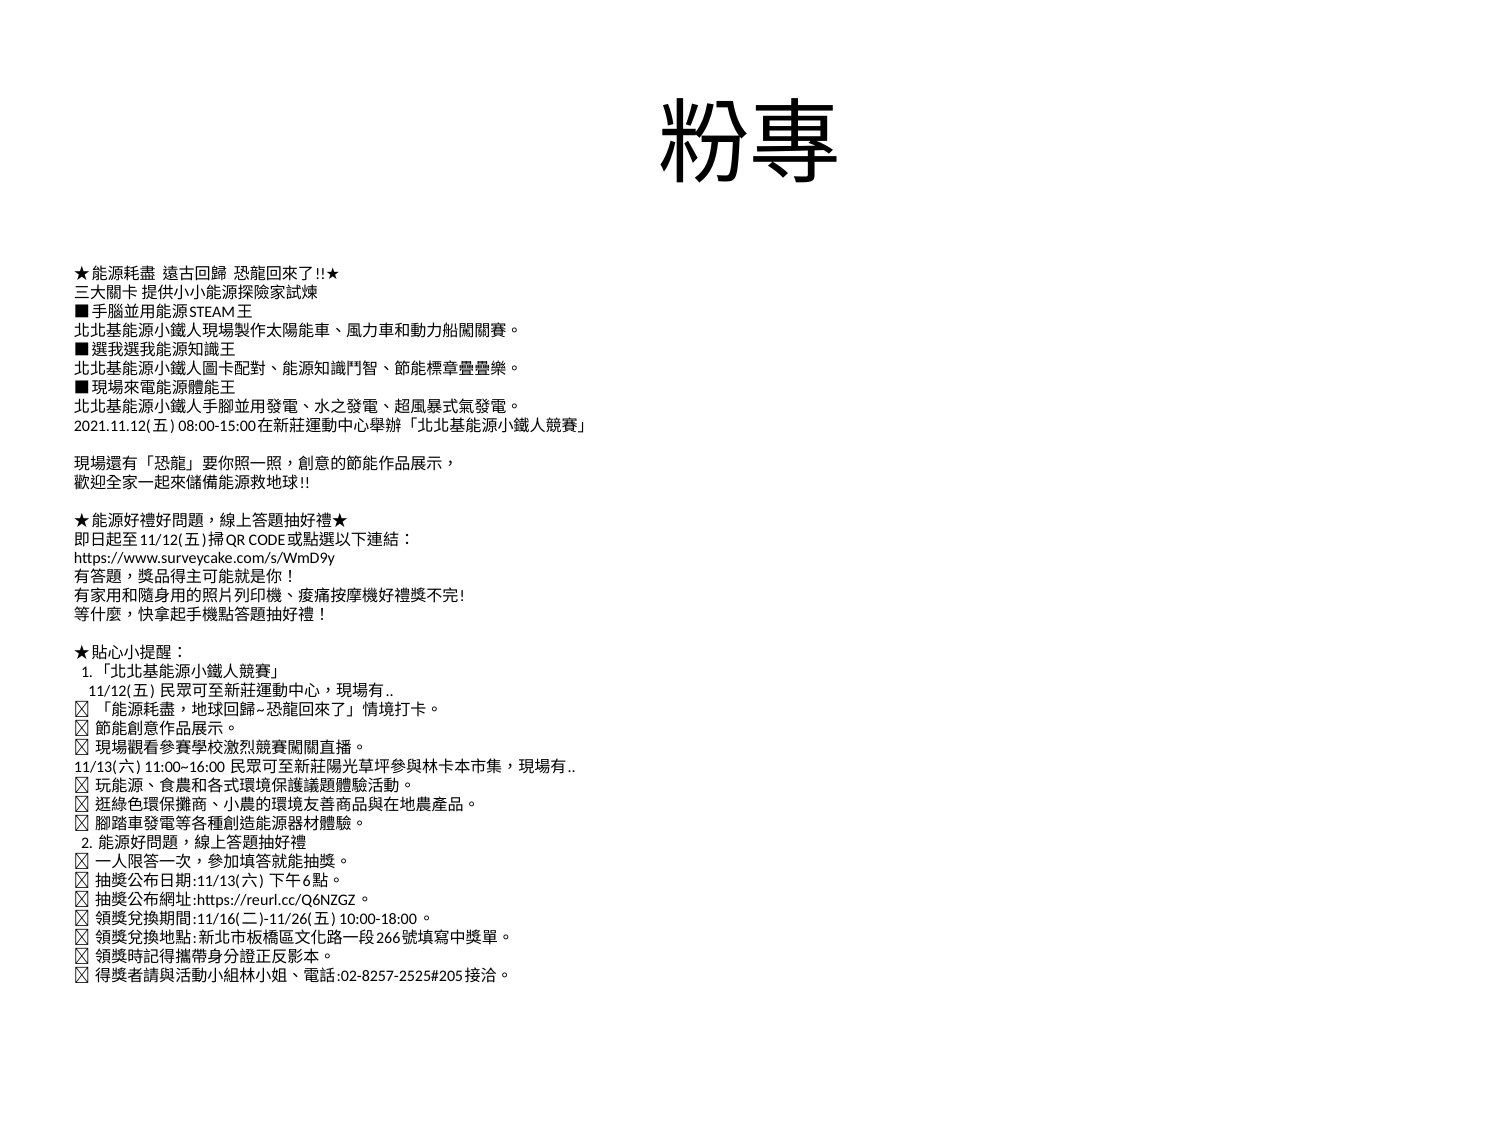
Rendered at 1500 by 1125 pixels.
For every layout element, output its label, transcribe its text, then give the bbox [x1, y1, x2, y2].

title 粉專 [75, 45, 1426, 233]
list ★能源耗盡 遠古回歸 恐龍回來了!!★ 三大關卡 提供小小能源探險家試煉 ■手腦並用能源STEAM王 北北基能源小鐵人現場製作太陽能車、風力車和動力船闖關賽。 ■選我選我能源知識王 北北基能源小鐵人圖卡配對、能源知識鬥智、節能標章疊疊樂。 ■現場來電能源體能王 北北基能源小鐵人手腳並用發電、水之發電、超風暴式氣發電。 2021.11.12(五) 08:00-15:00在新莊運動中心舉辦「北北基能源小鐵人競賽」 現場還有「恐龍」要你照一照，創意的節能作品展示， 歡迎全家一起來儲備能源救地球!! ★能源好禮好問題，線上答題抽好禮★ 即日起至11/12(五)掃QR CODE或點選以下連結： https://www.surveycake.com/s/WmD9y 有答題，獎品得主可能就是你！ 有家用和隨身用的照片列印機、痠痛按摩機好禮獎不完! 等什麼，快拿起手機點答題抽好禮！ ★貼心小提醒： 1.「北北基能源小鐵人競賽」 11/12(五) 民眾可至新莊運動中心，現場有..  「能源耗盡，地球回歸~恐龍回來了」情境打卡。  節能創意作品展示。  現場觀看參賽學校激烈競賽闖關直播。 11/13(六) 11:00~16:00 民眾可至新莊陽光草坪參與林卡本市集，現場有..  玩能源、食農和各式環境保護議題體驗活動。  逛綠色環保攤商、小農的環境友善商品與在地農產品。  腳踏車發電等各種創造能源器材體驗。 2. 能源好問題，線上答題抽好禮  一人限答一次，參加填答就能抽獎。  抽奬公布日期:11/13(六) 下午6點。  抽奬公布網址:https://reurl.cc/Q6NZGZ。  領獎兌換期間:11/16(二)-11/26(五) 10:00-18:00。  領獎兌換地點:新北市板橋區文化路一段266號填寫中獎單。  領獎時記得攜帶身分證正反影本。  得獎者請與活動小組林小姐、電話:02-8257-2525#205接洽。 [59, 259, 1410, 1003]
